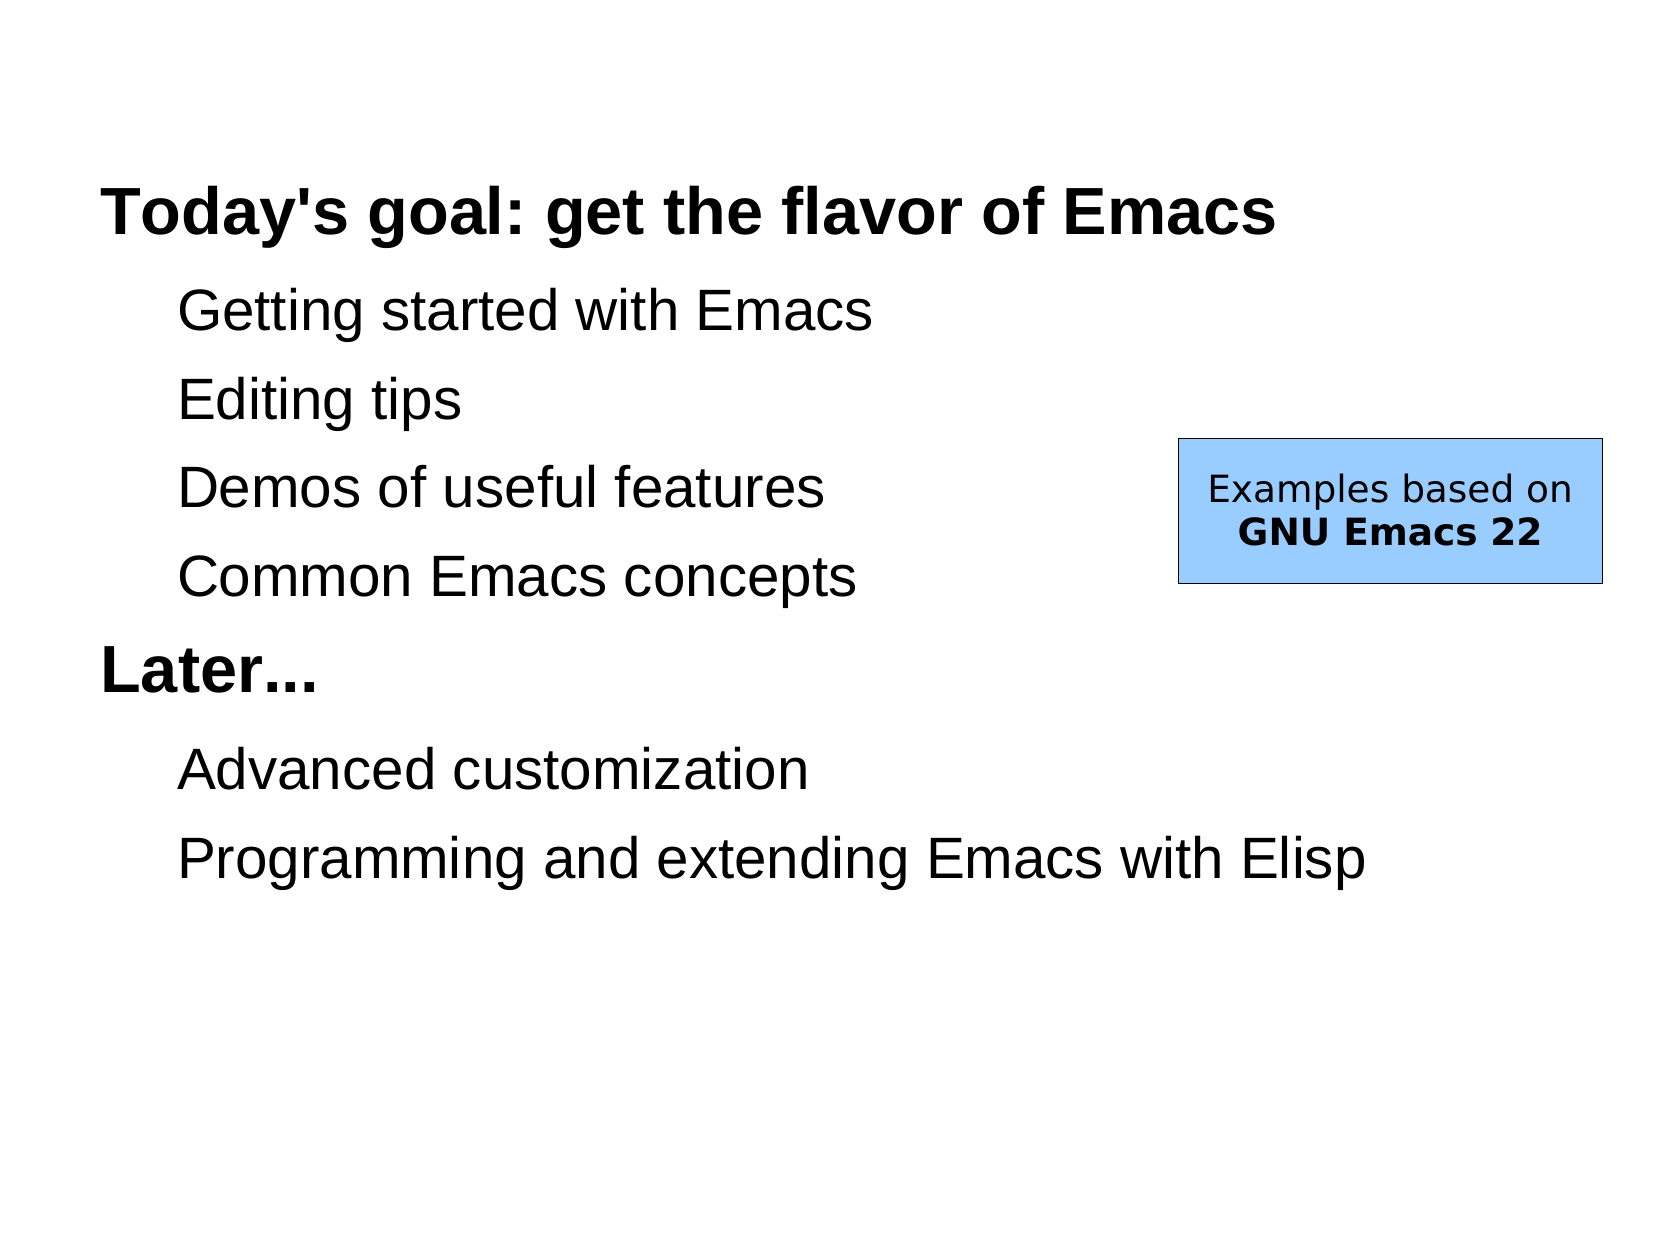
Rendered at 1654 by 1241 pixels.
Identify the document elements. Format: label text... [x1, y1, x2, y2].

list Today's goal: get the flavor of Emacs Getting started with Emacs Editing tips Demos of useful features Common Emacs concepts Later... Advanced customization Programming and extending Emacs with Elisp [82, 173, 1571, 1072]
text_box Examples based on GNU Emacs 22 [1178, 438, 1603, 584]
